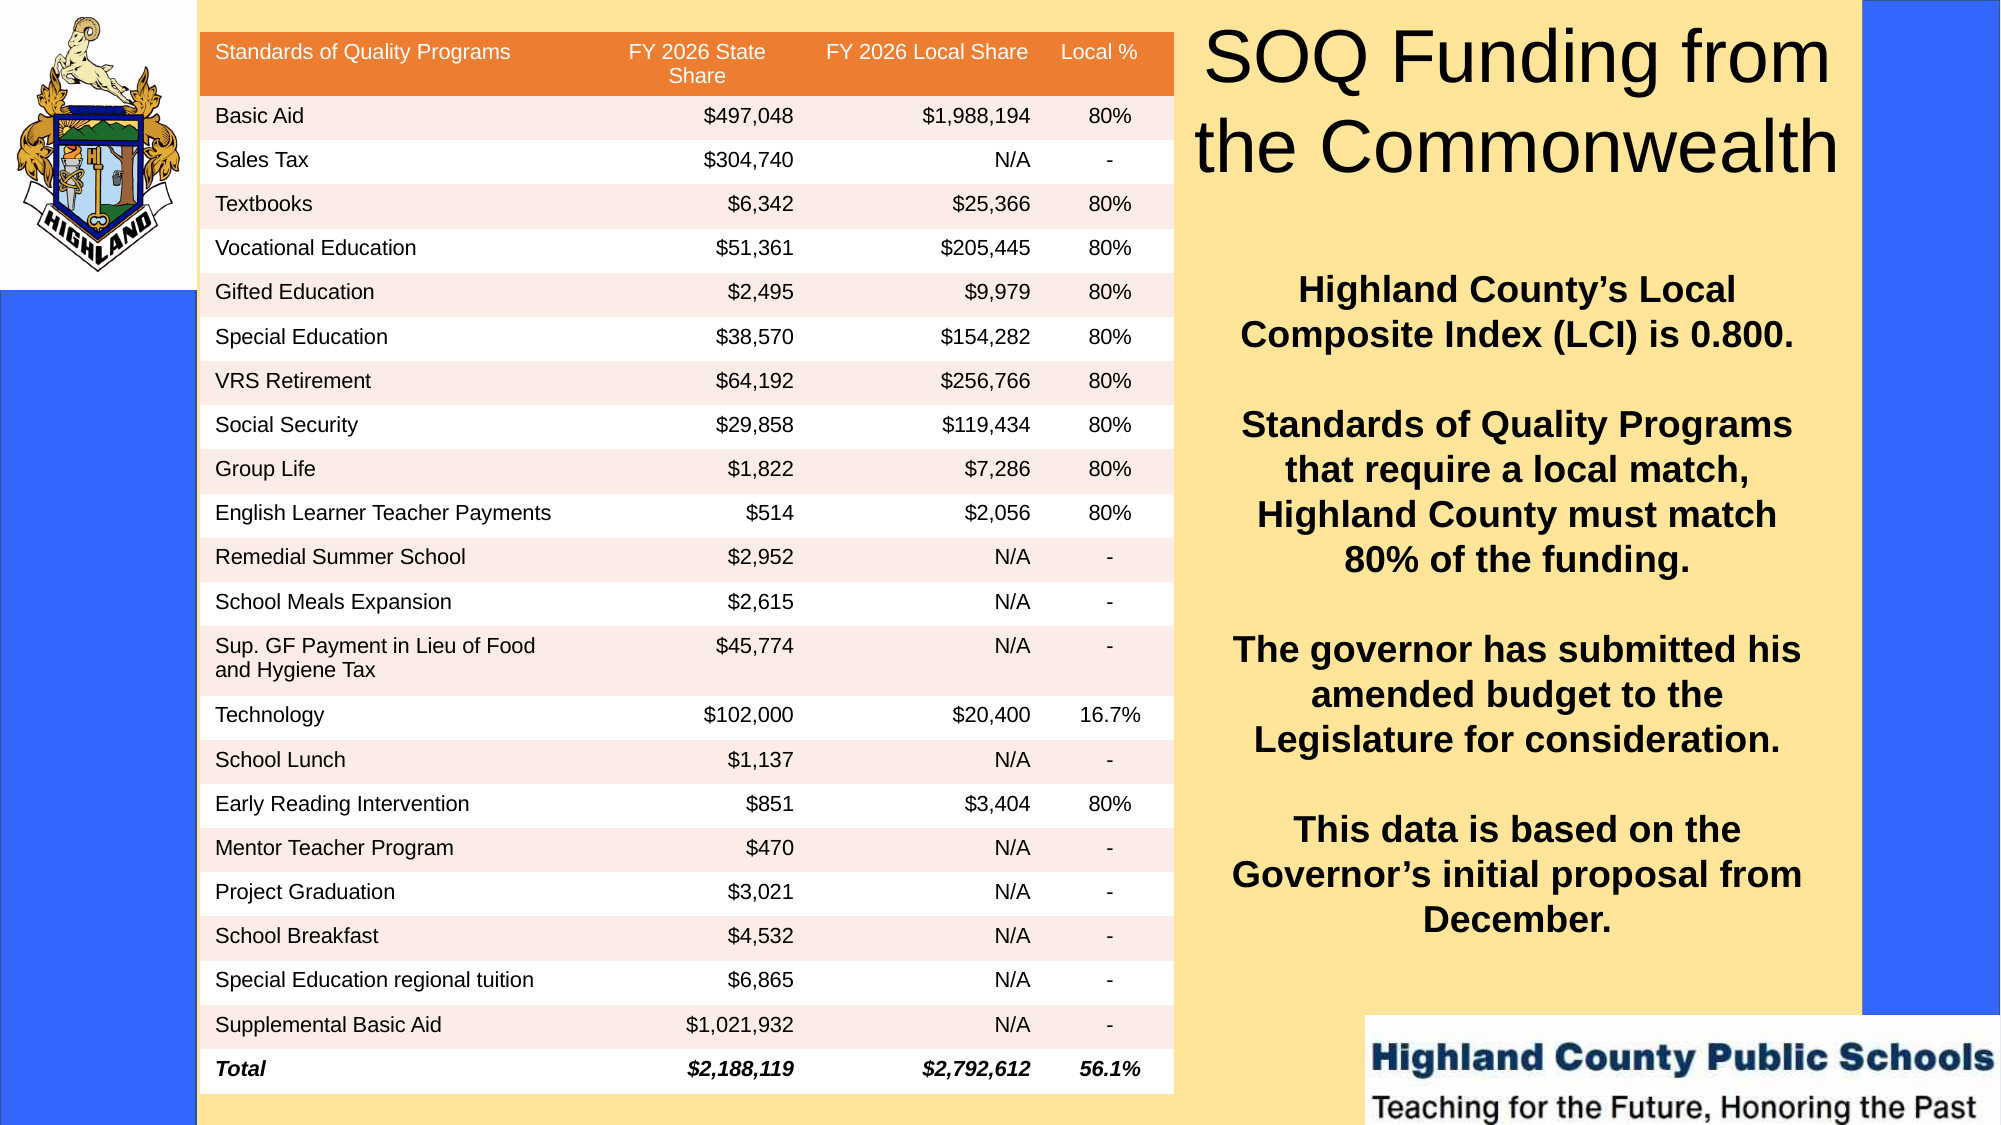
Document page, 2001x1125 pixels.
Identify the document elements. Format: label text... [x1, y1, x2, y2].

table_cell Total [200, 1049, 586, 1094]
table_cell Social Security [200, 405, 586, 449]
table_cell Gifted Education [200, 273, 586, 317]
table_cell Group Life [200, 449, 586, 494]
table_cell - [1046, 872, 1174, 916]
table_cell $1,021,932 [586, 1005, 809, 1049]
table_cell $514 [586, 494, 809, 538]
table_cell - [1046, 1005, 1174, 1049]
table_cell Project Graduation [200, 872, 586, 916]
table_cell $6,342 [586, 184, 809, 229]
table_cell Technology [200, 696, 586, 740]
table_cell - [1046, 961, 1174, 1005]
table_cell $29,858 [586, 405, 809, 449]
table_cell $7,286 [809, 449, 1046, 494]
table_cell N/A [809, 828, 1046, 872]
table_cell Supplemental Basic Aid [200, 1005, 586, 1049]
table_cell Remedial Summer School [200, 538, 586, 582]
table_cell Mentor Teacher Program [200, 828, 586, 872]
table_cell - [1046, 828, 1174, 872]
table_cell 80% [1046, 449, 1174, 494]
table_cell - [1046, 740, 1174, 784]
table_cell Early Reading Intervention [200, 784, 586, 828]
table_cell N/A [809, 538, 1046, 582]
table_cell $119,434 [809, 405, 1046, 449]
table_header Local % [1046, 32, 1174, 96]
table_cell $1,988,194 [809, 96, 1046, 140]
table_cell School Breakfast [200, 916, 586, 961]
table_cell School Meals Expansion [200, 582, 586, 626]
table_cell - [1046, 538, 1174, 582]
table_cell $2,615 [586, 582, 809, 626]
table_cell $3,021 [586, 872, 809, 916]
table_cell Special Education [200, 317, 586, 361]
table_cell $3,404 [809, 784, 1046, 828]
picture [1365, 1015, 2000, 1125]
table_cell $2,792,612 [809, 1049, 1046, 1094]
table_cell N/A [809, 740, 1046, 784]
table_cell Special Education regional tuition [200, 961, 586, 1005]
table_cell N/A [809, 1005, 1046, 1049]
table_cell $470 [586, 828, 809, 872]
table_header FY 2026 Local Share [809, 32, 1046, 96]
text_box Highland County’s Local Composite Index (LCI) is 0.800. Standards of Quality Programs that require a local match, Highland County must match 80% of the funding. The governor has submitted his amended budget to the Legislature for consideration. This data is based on the Governor’s initial proposal from December. [1211, 257, 1824, 948]
table_cell $851 [586, 784, 809, 828]
table_cell VRS Retirement [200, 361, 586, 405]
table_header Standards of Quality Programs [200, 32, 586, 96]
table_cell 80% [1046, 494, 1174, 538]
table_cell $497,048 [586, 96, 809, 140]
table_cell 80% [1046, 361, 1174, 405]
table_cell $1,822 [586, 449, 809, 494]
table_cell $51,361 [586, 229, 809, 273]
table_cell $4,532 [586, 916, 809, 961]
table_cell $102,000 [586, 696, 809, 740]
table_cell - [1046, 626, 1174, 696]
table_cell 80% [1046, 184, 1174, 229]
table_cell 16.7% [1046, 696, 1174, 740]
table_cell English Learner Teacher Payments [200, 494, 586, 538]
table_cell $25,366 [809, 184, 1046, 229]
table_cell 80% [1046, 229, 1174, 273]
table_cell $2,952 [586, 538, 809, 582]
table_cell 80% [1046, 273, 1174, 317]
table_cell $45,774 [586, 626, 809, 696]
table_cell N/A [809, 961, 1046, 1005]
table_cell $64,192 [586, 361, 809, 405]
table_cell - [1046, 916, 1174, 961]
table_cell Basic Aid [200, 96, 586, 140]
picture [0, 0, 197, 290]
table_cell $38,570 [586, 317, 809, 361]
table_cell $2,188,119 [586, 1049, 809, 1094]
table_cell N/A [809, 916, 1046, 961]
table_cell N/A [809, 140, 1046, 184]
table_cell $6,865 [586, 961, 809, 1005]
table_cell $256,766 [809, 361, 1046, 405]
table_cell 80% [1046, 317, 1174, 361]
table_cell $2,056 [809, 494, 1046, 538]
table_cell $9,979 [809, 273, 1046, 317]
table_header FY 2026 State Share [586, 32, 809, 96]
table_cell 56.1% [1046, 1049, 1174, 1094]
table_cell - [1046, 582, 1174, 626]
table_cell School Lunch [200, 740, 586, 784]
table_cell Sales Tax [200, 140, 586, 184]
table_cell N/A [809, 872, 1046, 916]
table_cell 80% [1046, 784, 1174, 828]
table_cell Textbooks [200, 184, 586, 229]
table_cell N/A [809, 626, 1046, 696]
table_cell $1,137 [586, 740, 809, 784]
table_cell $154,282 [809, 317, 1046, 361]
table_cell 80% [1046, 405, 1174, 449]
table_cell Vocational Education [200, 229, 586, 273]
table_cell - [1046, 140, 1174, 184]
table_cell Sup. GF Payment in Lieu of Food and Hygiene Tax [200, 626, 586, 696]
title SOQ Funding from the Commonwealth [1174, 0, 1861, 214]
table_cell $205,445 [809, 229, 1046, 273]
table_cell $2,495 [586, 273, 809, 317]
table_cell N/A [809, 582, 1046, 626]
table_cell $304,740 [586, 140, 809, 184]
table_cell 80% [1046, 96, 1174, 140]
table_cell $20,400 [809, 696, 1046, 740]
